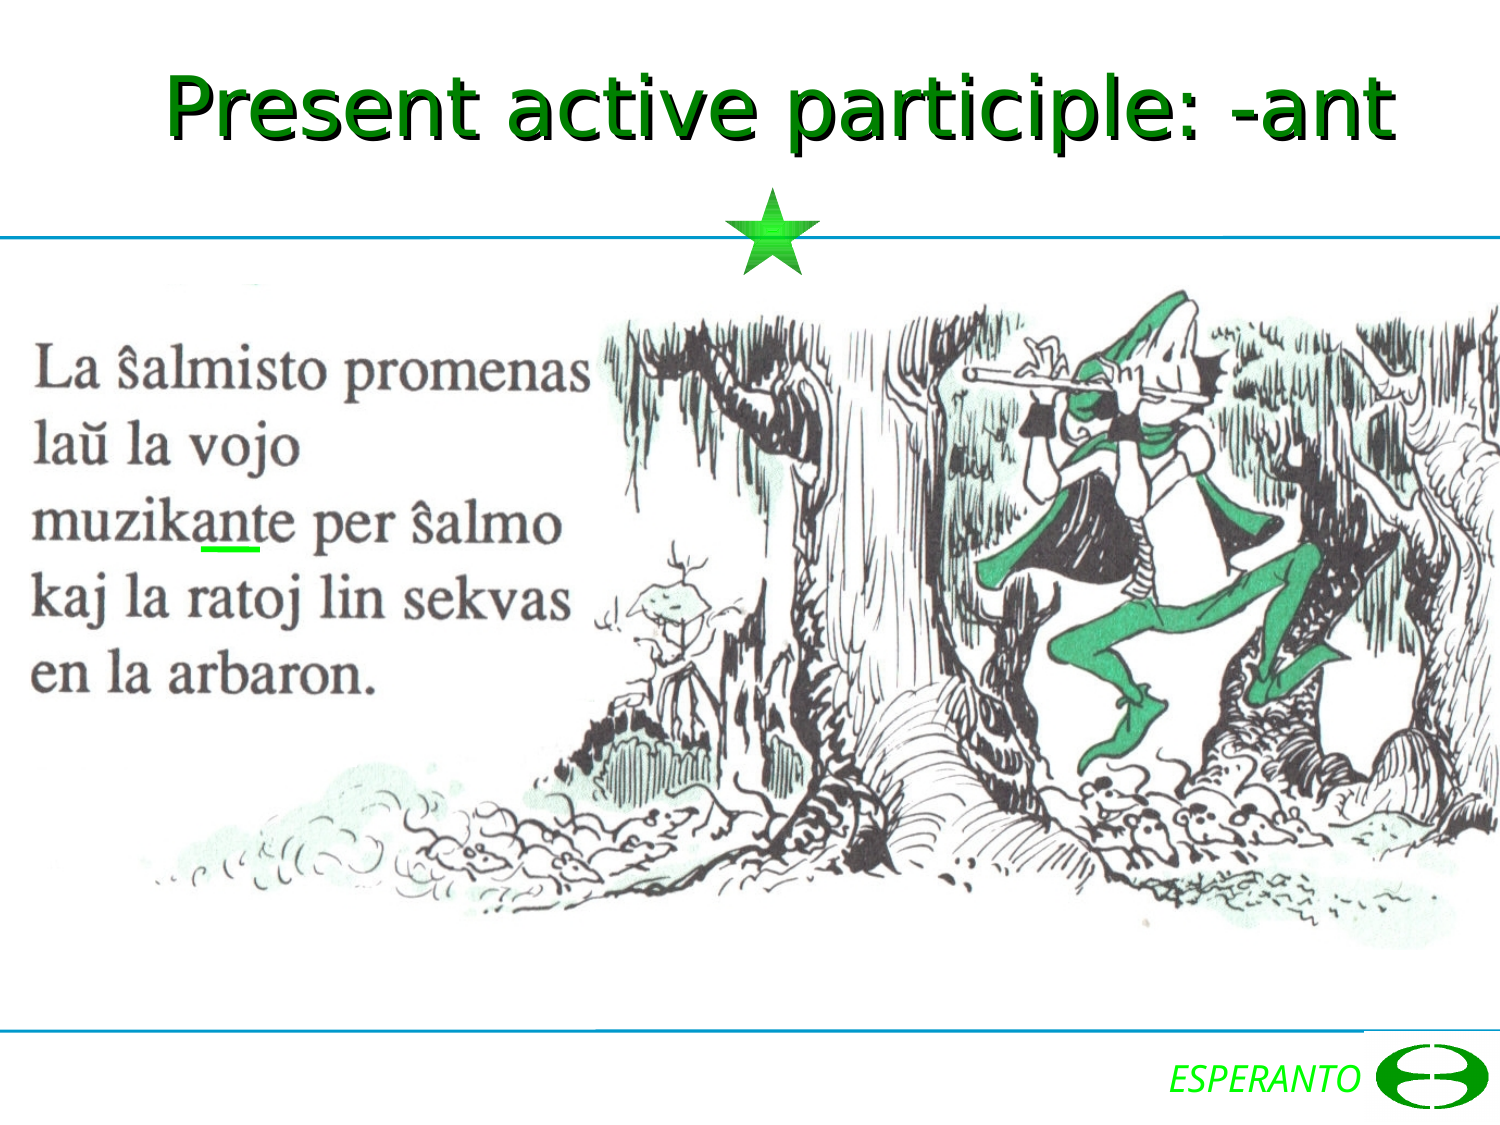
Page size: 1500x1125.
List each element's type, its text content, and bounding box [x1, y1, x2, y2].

title Present active participle: -ant [111, 0, 1447, 233]
picture [1364, 1032, 1500, 1122]
picture [29, 284, 1500, 950]
